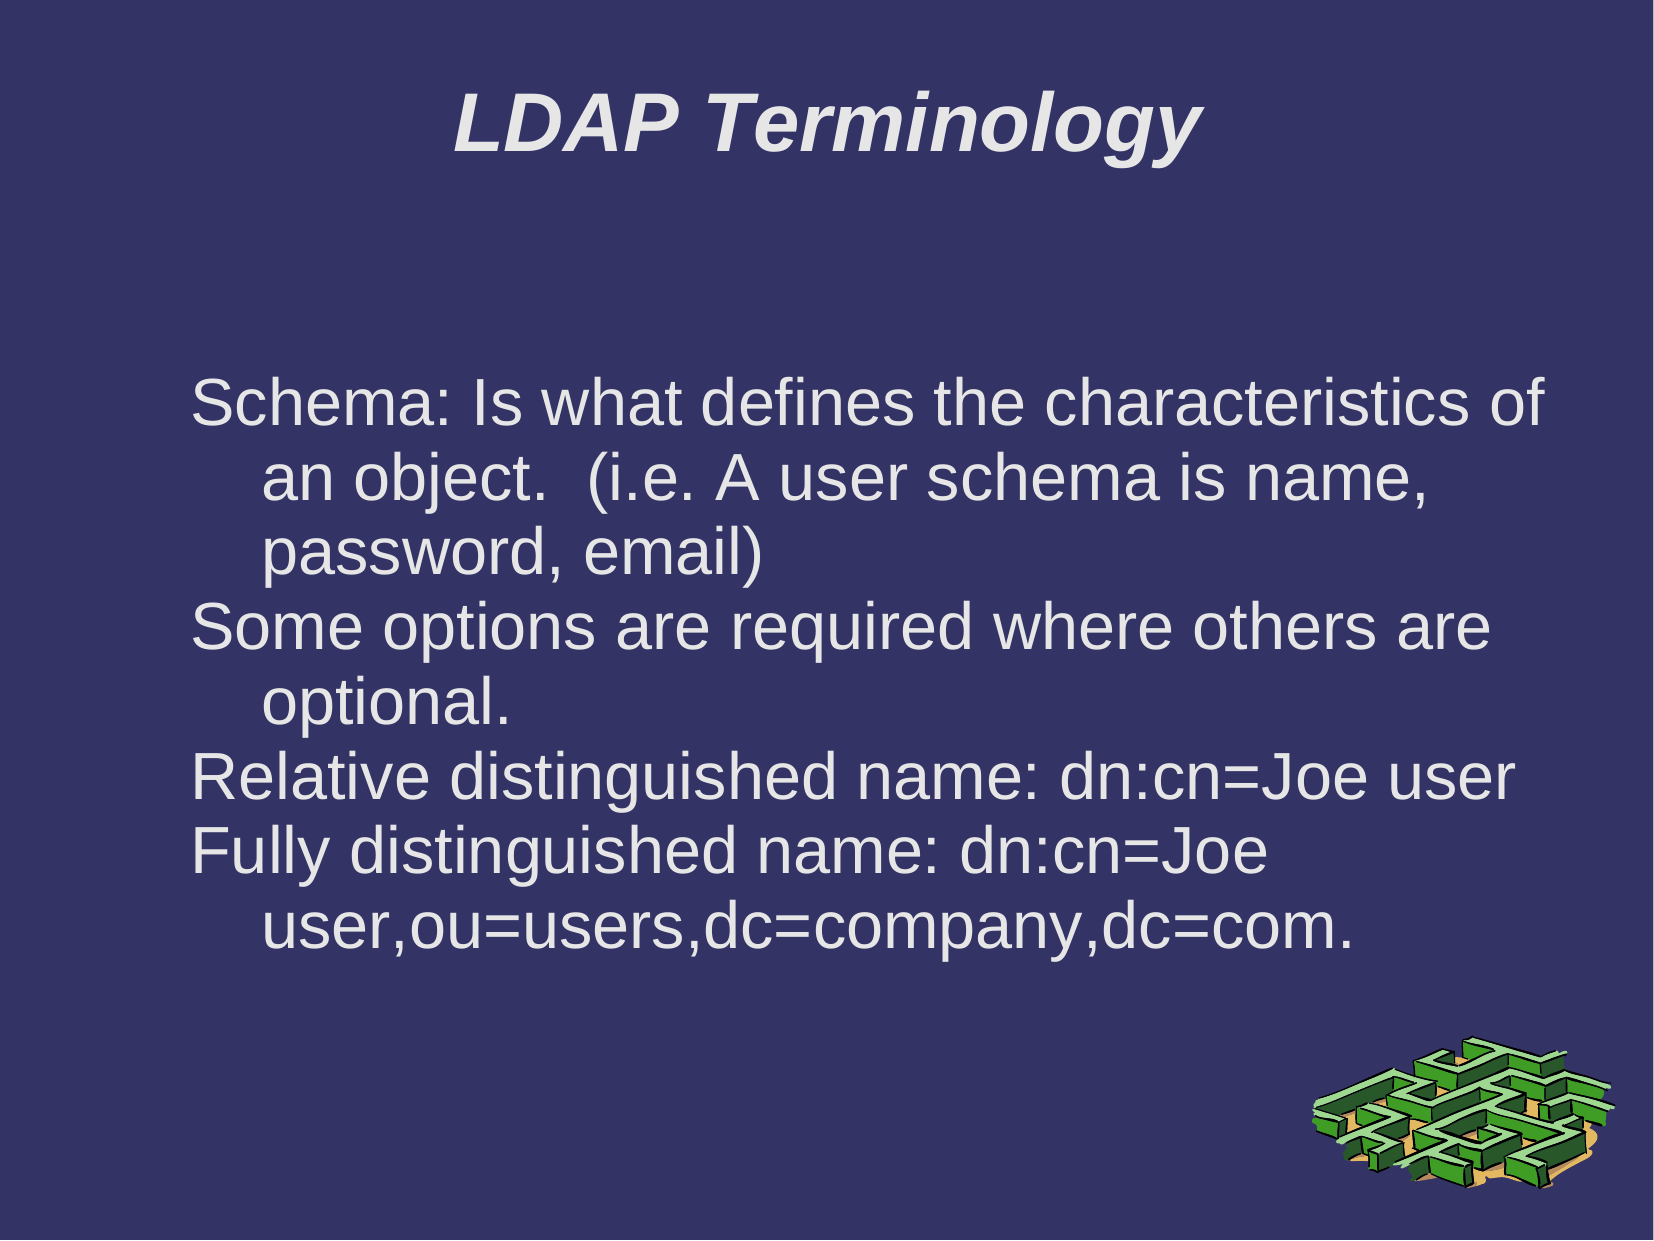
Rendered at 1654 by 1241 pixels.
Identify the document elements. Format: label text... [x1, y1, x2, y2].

list Schema: Is what defines the characteristics of an object. (i.e. A user schema is name, password, email) Some options are required where others are optional. Relative distinguished name: dn:cn=Joe user Fully distinguished name: dn:cn=Joe user,ou=users,dc=company,dc=com. [178, 364, 1570, 1147]
title LDAP Terminology [121, 19, 1534, 227]
